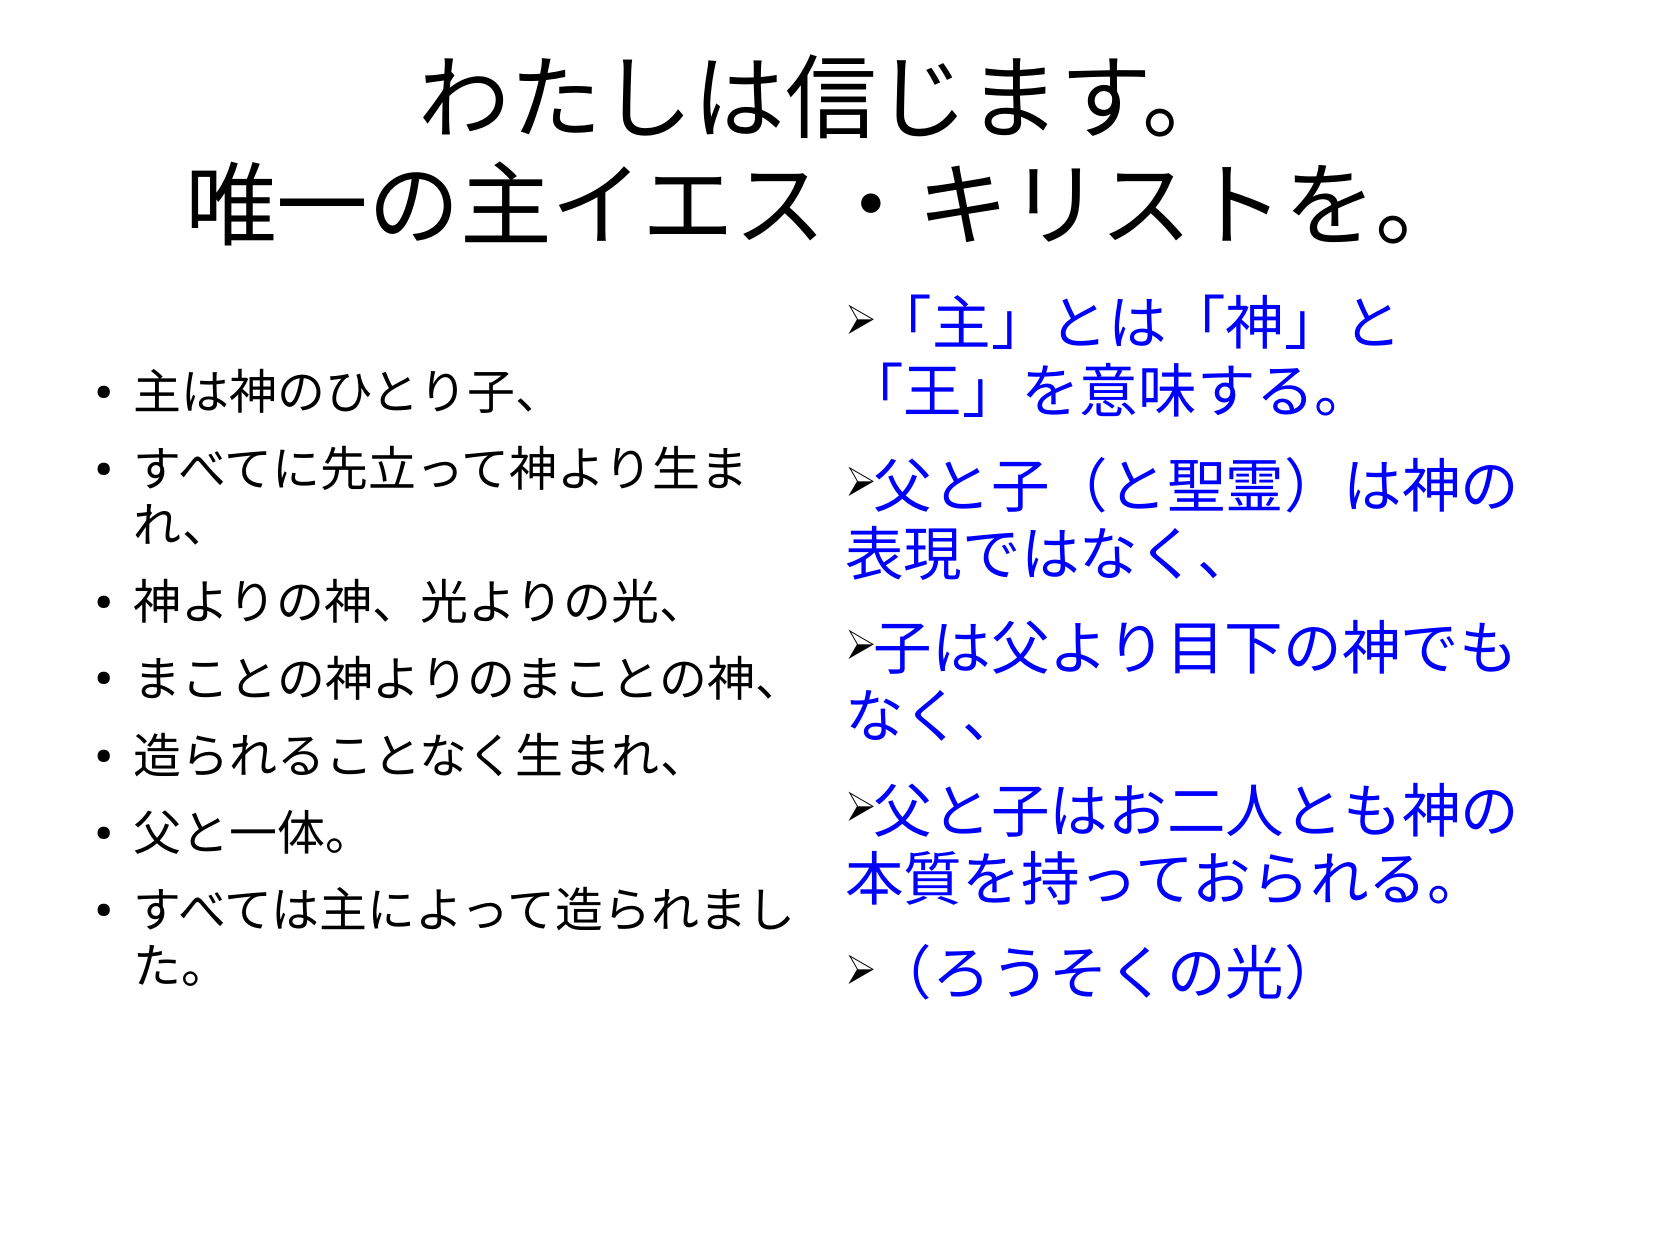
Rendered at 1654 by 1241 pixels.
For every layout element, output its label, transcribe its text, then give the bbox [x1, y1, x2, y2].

title わたしは信じます。 唯一の主イエス・キリストを。 [82, 45, 1571, 261]
list 主は神のひとり子、 すべてに先立って神より生まれ、 神よりの神、光よりの光、 まことの神よりのまことの神、 造られることなく生まれ、 父と一体。 すべては主によって造られました。 [82, 290, 809, 1010]
list 「主」とは「神」と「王」を意味する。 父と子（と聖霊）は神の表現ではなく、 子は父より目下の神でもなく、 父と子はお二人とも神の本質を持っておられる。 （ろうそくの光） [845, 290, 1572, 1010]
